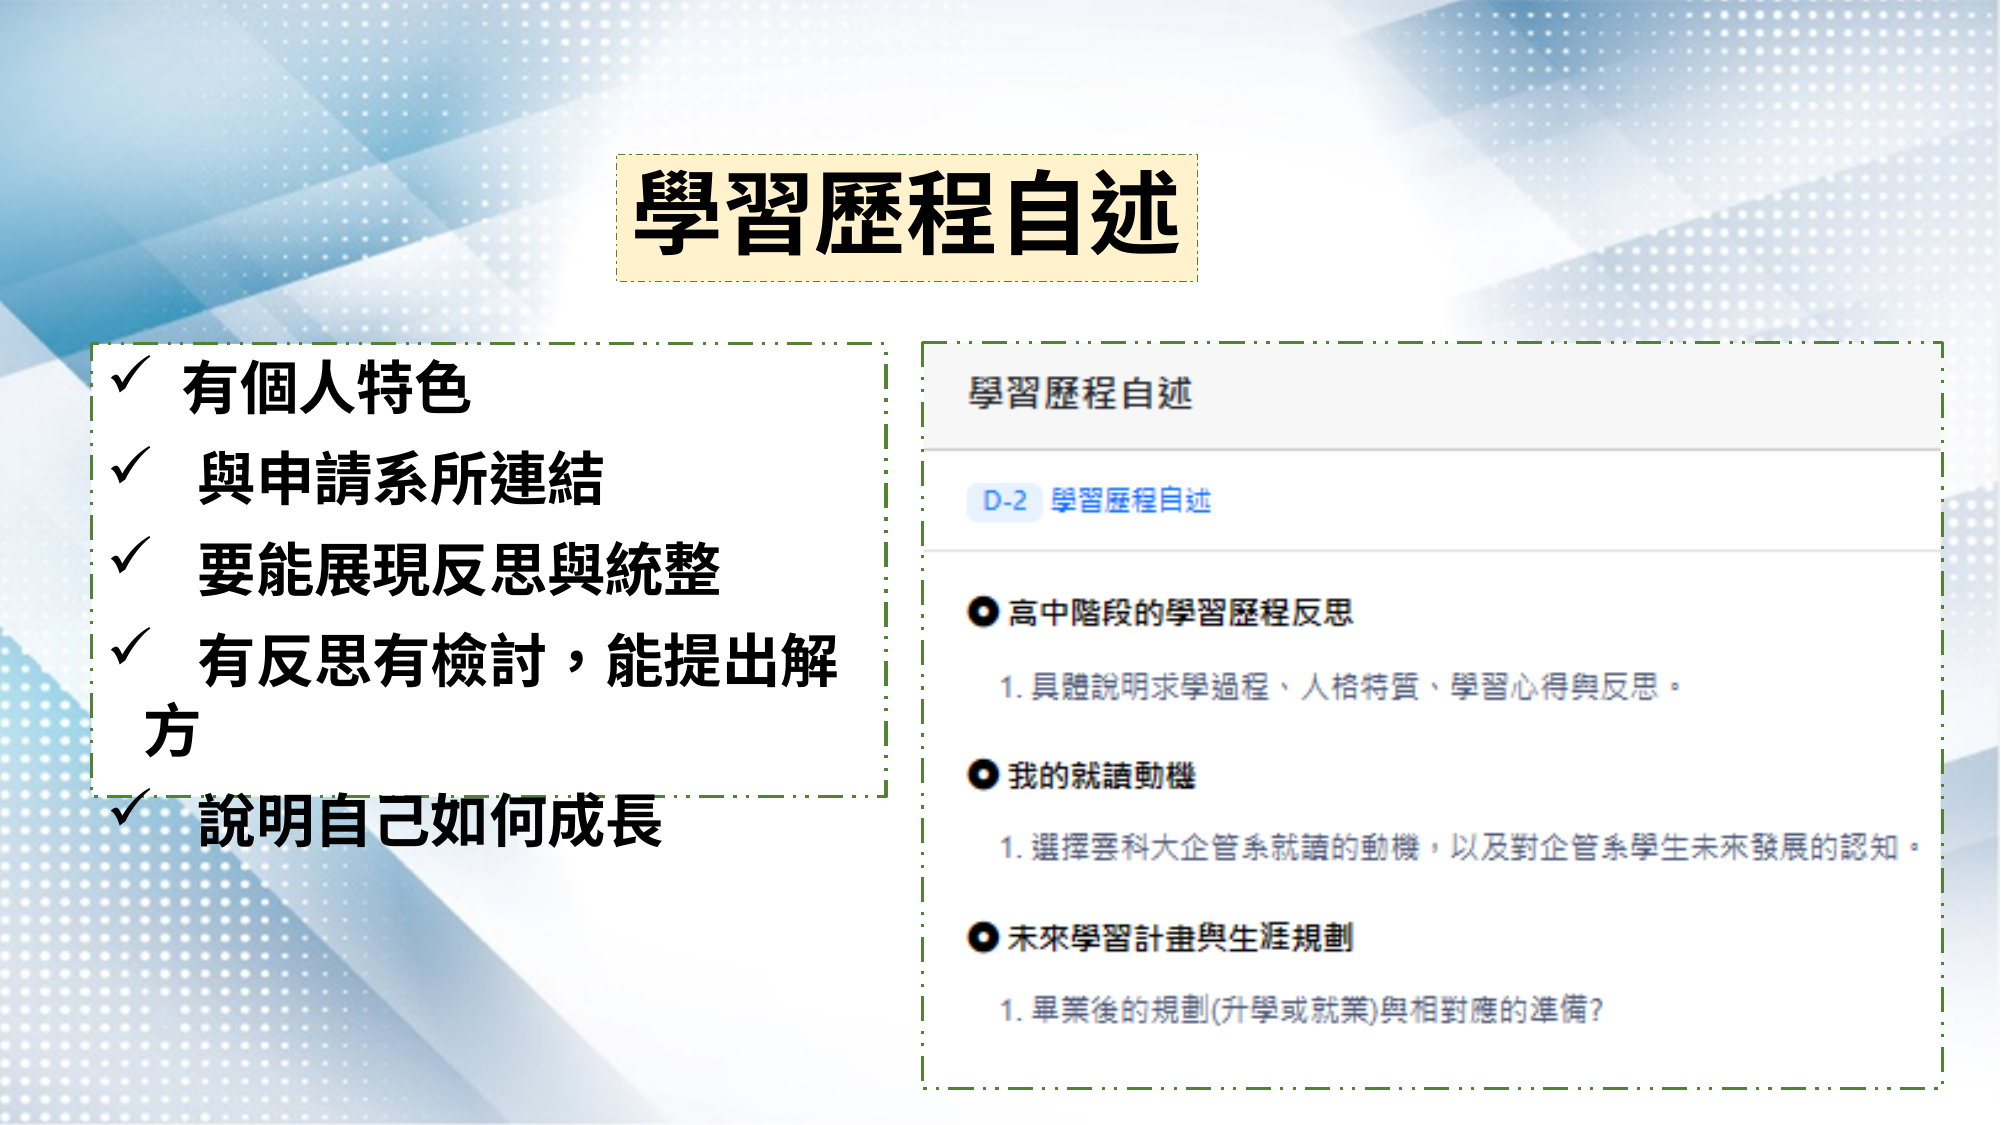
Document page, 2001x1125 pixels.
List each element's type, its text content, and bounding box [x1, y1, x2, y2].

picture [0, 0, 2000, 1125]
list 有個人特色 與申請系所連結 要能展現反思與統整 有反思有檢討，能提出解方 說明自己如何成長 [91, 343, 887, 797]
title 學習歷程自述 [616, 154, 1198, 282]
